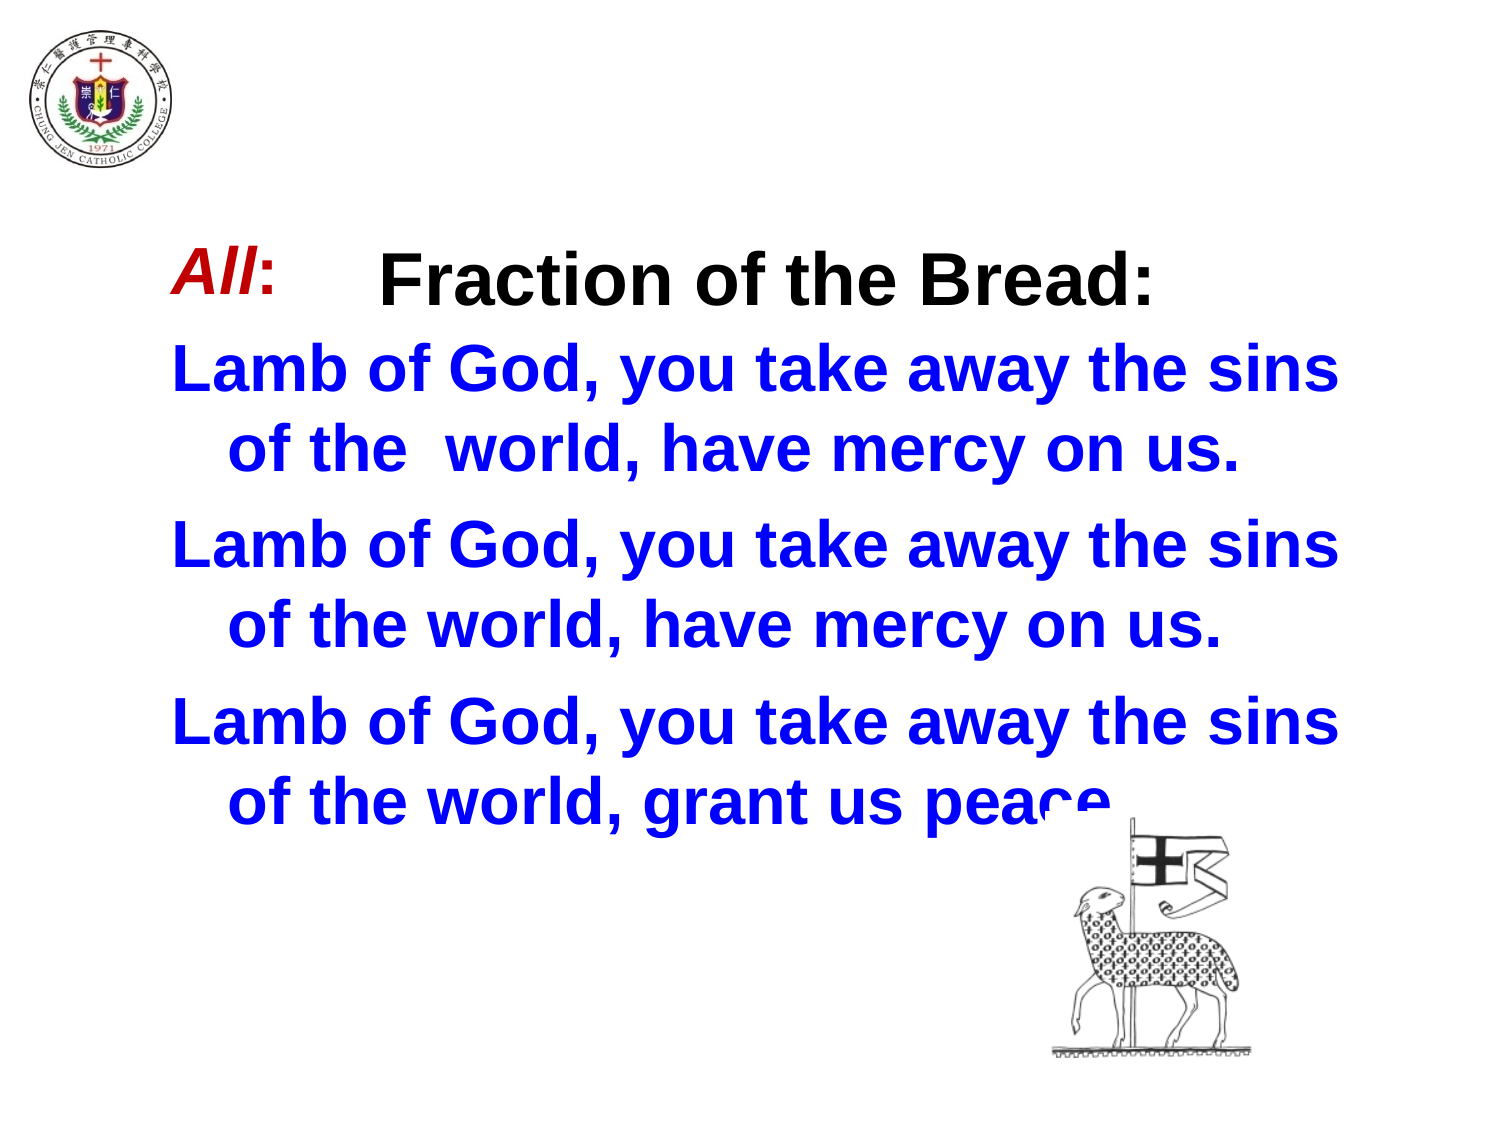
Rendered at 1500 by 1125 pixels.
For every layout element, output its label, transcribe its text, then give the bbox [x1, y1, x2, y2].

picture [1045, 811, 1258, 1063]
list All: Lamb of God, you take away the sins of the world, have mercy on us. Lamb of God, you take away the sins of the world, have mercy on us. Lamb of God, you take away the sins of the world, grant us peace. [100, 220, 1412, 1035]
title Fraction of the Bread: [112, 42, 1424, 188]
